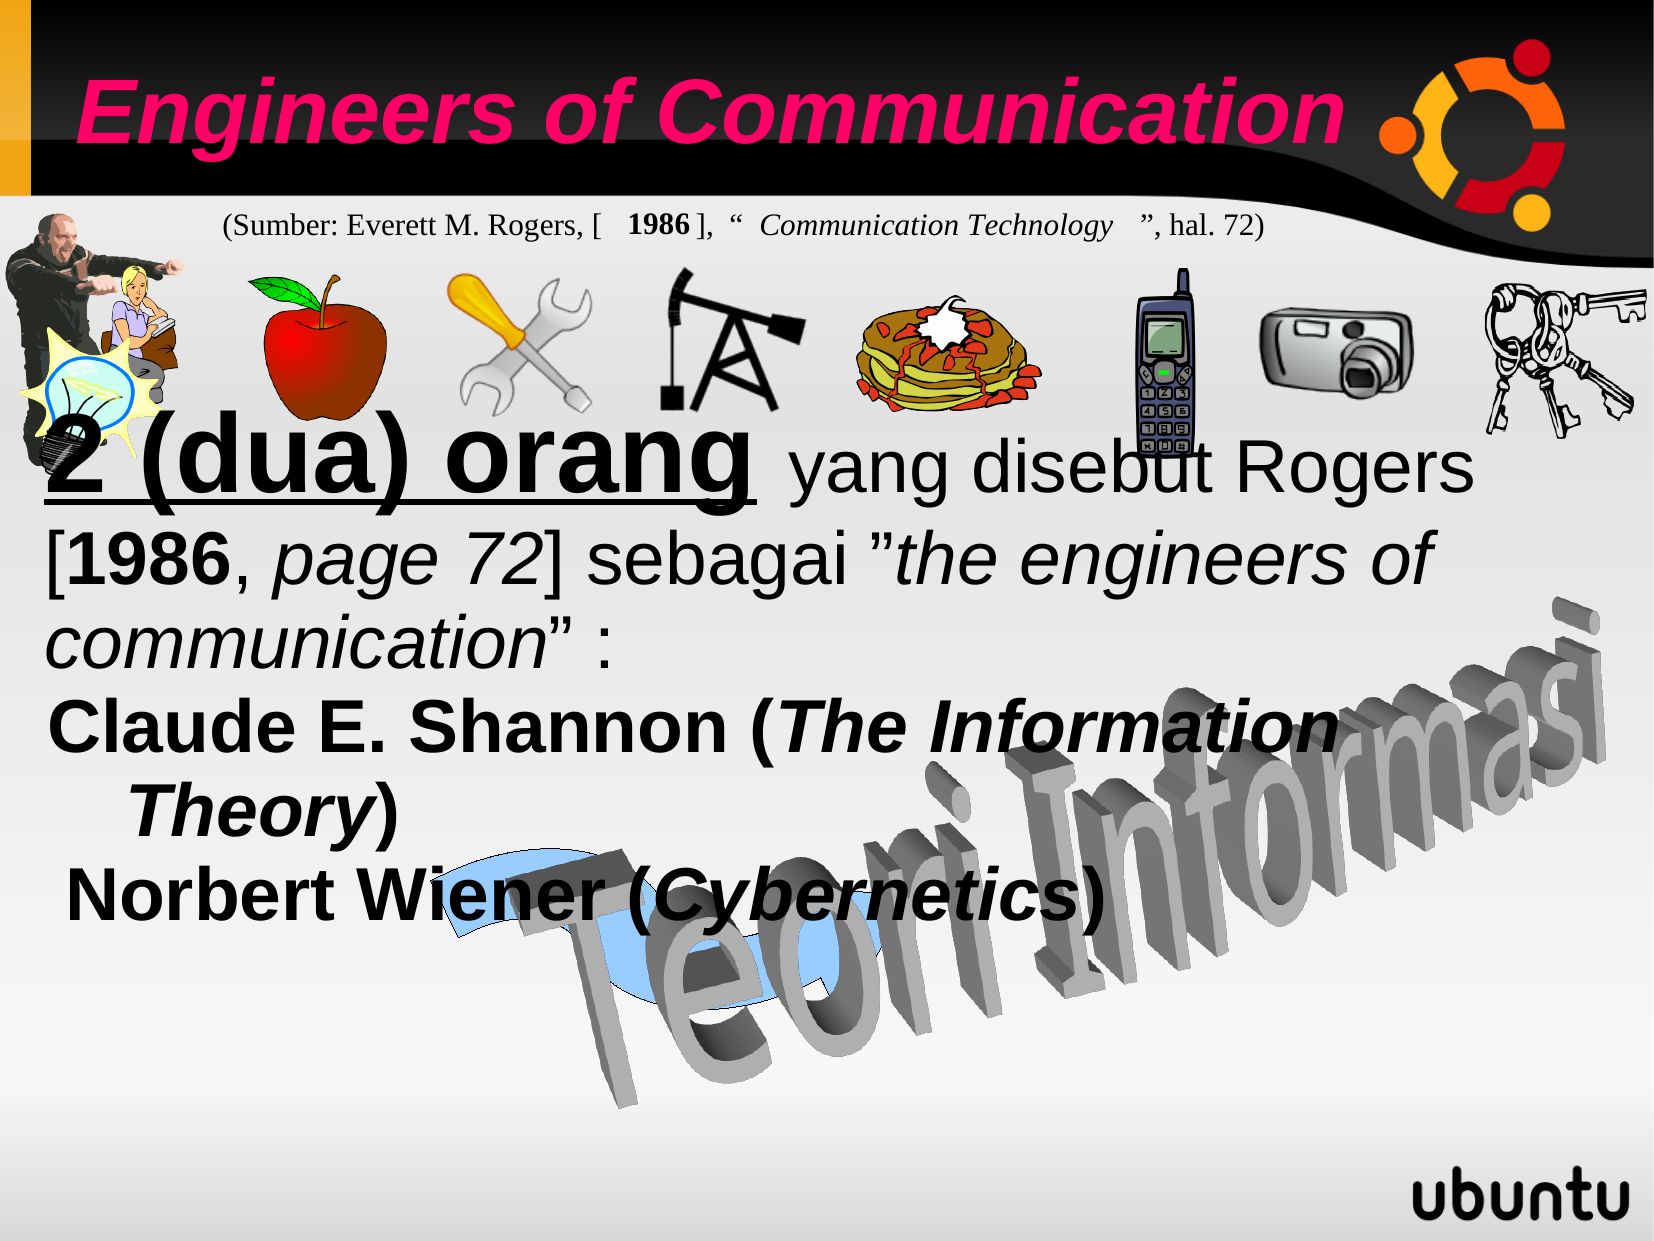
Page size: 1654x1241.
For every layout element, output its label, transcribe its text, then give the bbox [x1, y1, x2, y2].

text_box Communication Technology [759, 207, 1114, 243]
text_box ”, hal. 72) [1140, 207, 1266, 243]
text_box 2 (dua) orang yang disebut Rogers [1986, page 72] sebagai ”the engineers of communication” : Claude E. Shannon (The Information Theory) Norbert Wiener (Cybernetics) [29, 383, 1625, 1133]
text_box 1986 [627, 206, 691, 242]
text_box (Sumber: Everett M. Rogers, [ [222, 207, 603, 243]
picture [0, 0, 1654, 1241]
text_box ], “ [695, 207, 744, 243]
title Engineers of Communication [60, 18, 1625, 206]
